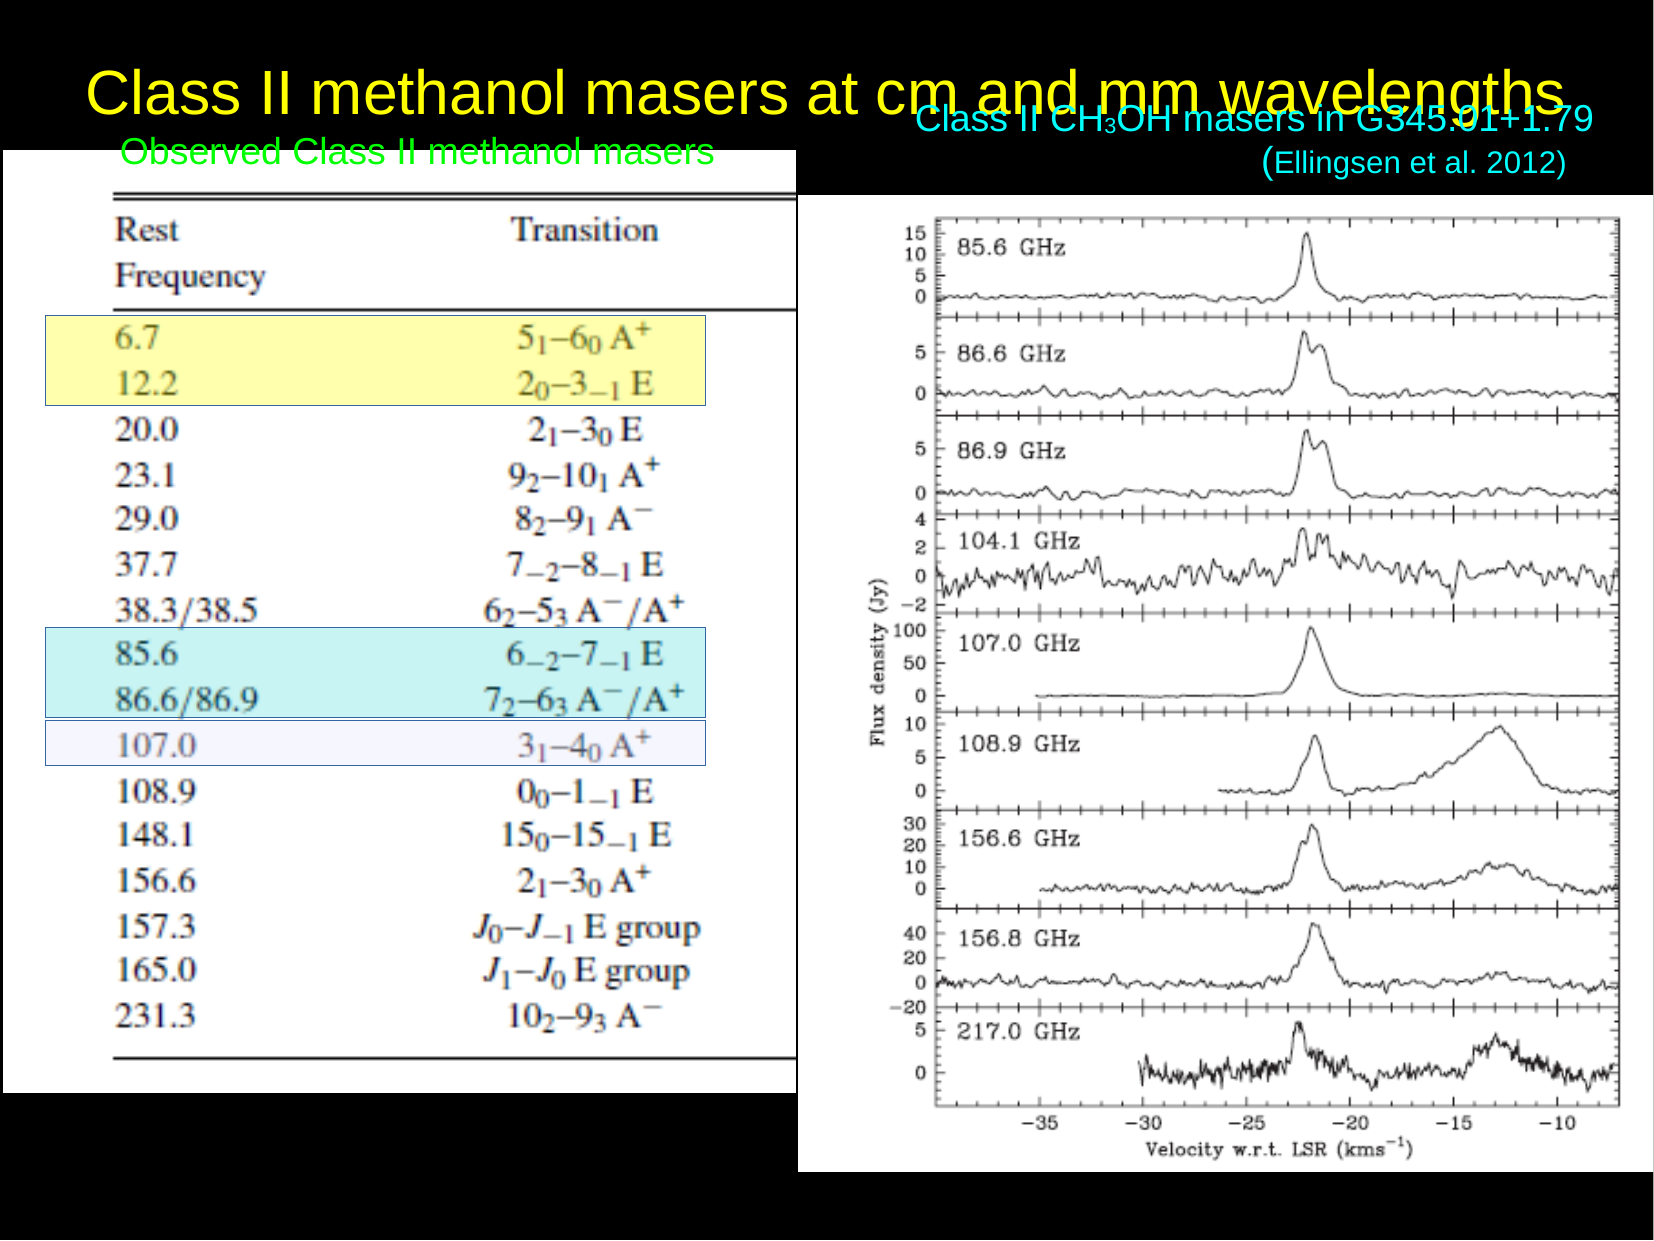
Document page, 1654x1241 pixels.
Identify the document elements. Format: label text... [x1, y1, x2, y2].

text_box [45, 627, 706, 718]
picture [3, 150, 796, 1093]
picture [798, 195, 1654, 1172]
text_box Class II methanol masers at cm and mm wavelengths [71, 15, 1583, 101]
text_box Class II CH3OH masers in G345.01+1.79 (Ellingsen et al. 2012) [900, 90, 1609, 202]
text_box [45, 315, 706, 406]
text_box Observed Class II methanol masers [105, 102, 730, 160]
text_box [45, 720, 706, 766]
